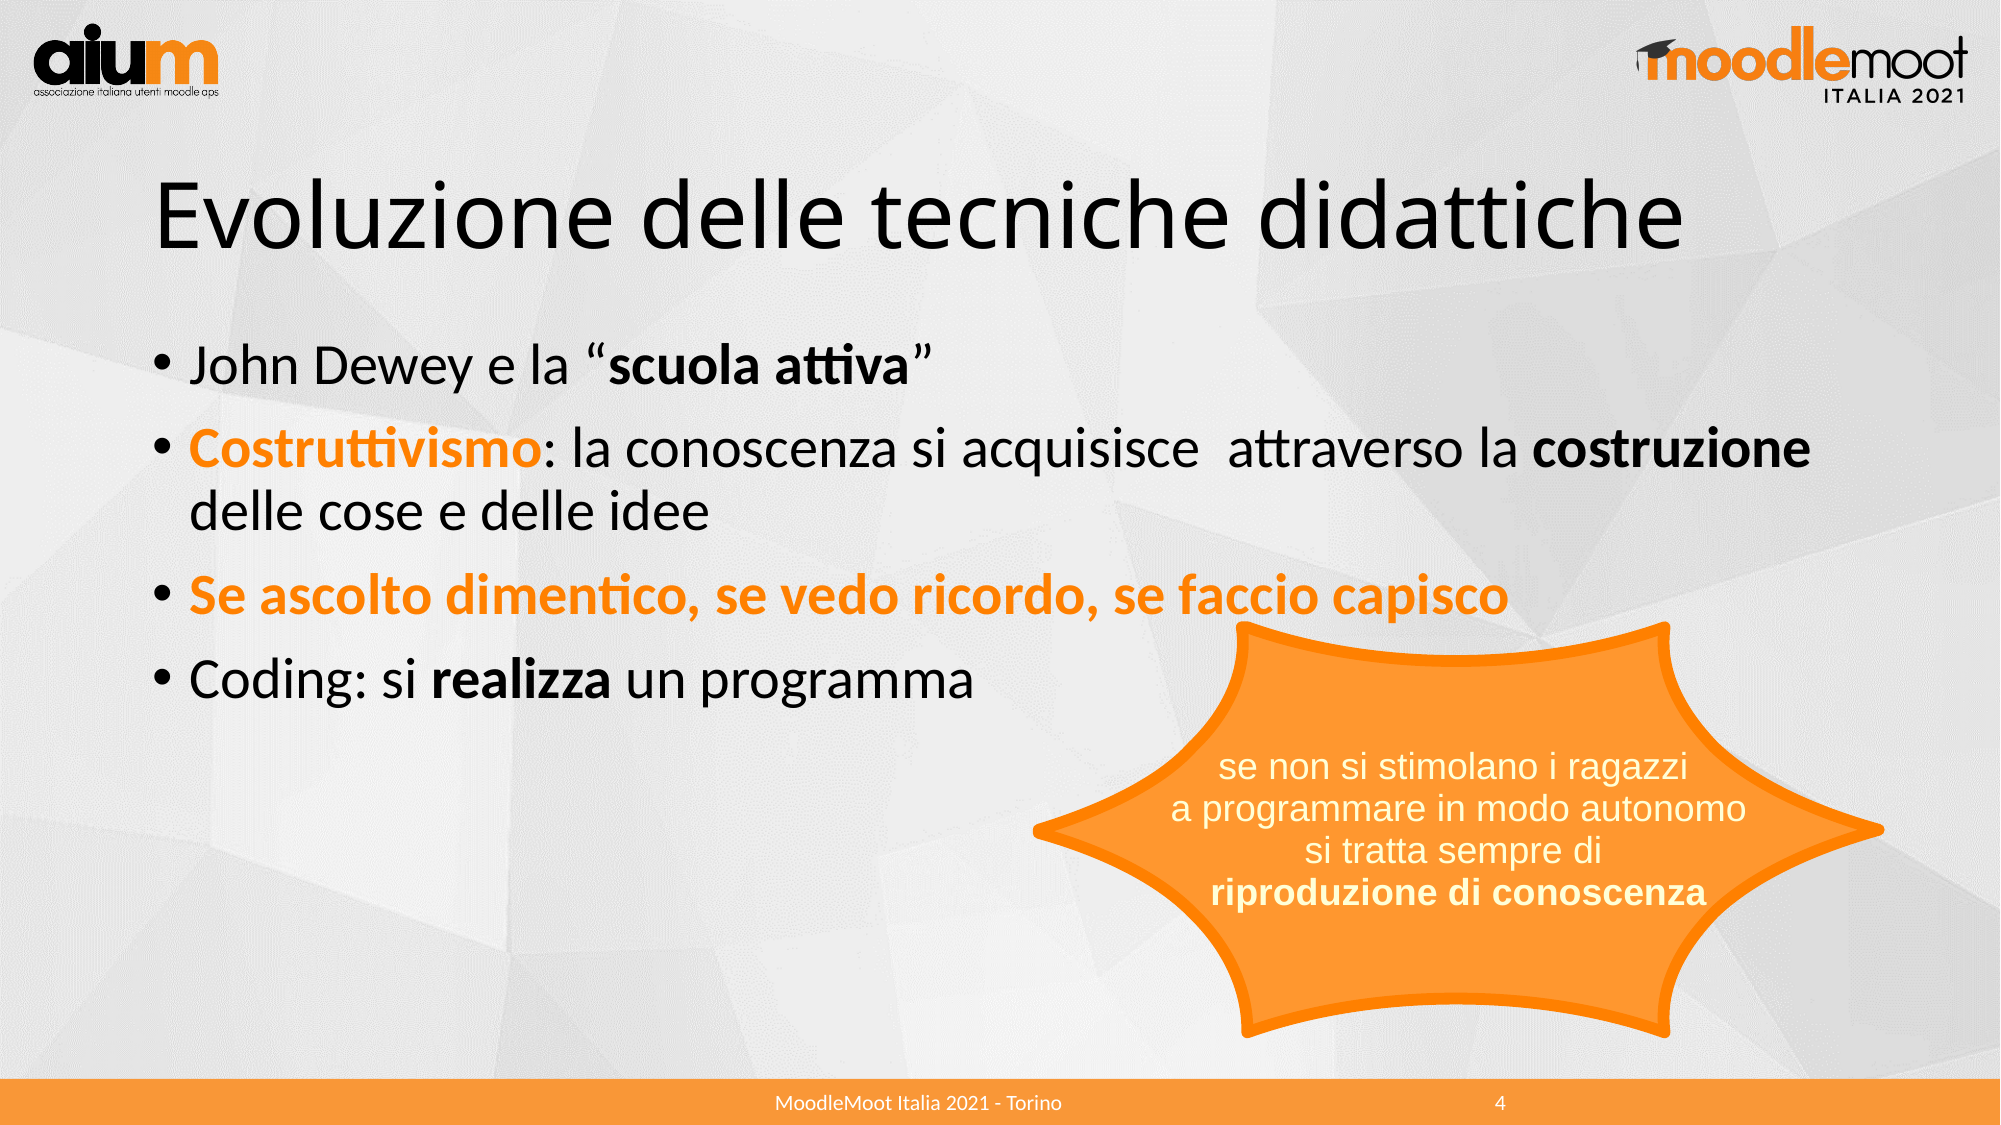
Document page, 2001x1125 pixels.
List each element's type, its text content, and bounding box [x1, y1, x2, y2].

title Evoluzione delle tecniche didattiche [137, 110, 1863, 328]
picture [0, 0, 2001, 1125]
text_box se non si stimolano i ragazzi a programmare in modo autonomo si tratta sempre di riproduzione di conoscenza [1038, 627, 1879, 1033]
list John Dewey e la “scuola attiva” Costruttivismo: la conoscenza si acquisisce attraverso la costruzione delle cose e delle idee Se ascolto dimentico, se vedo ricordo, se faccio capisco Coding: si realizza un programma [137, 328, 1863, 1041]
